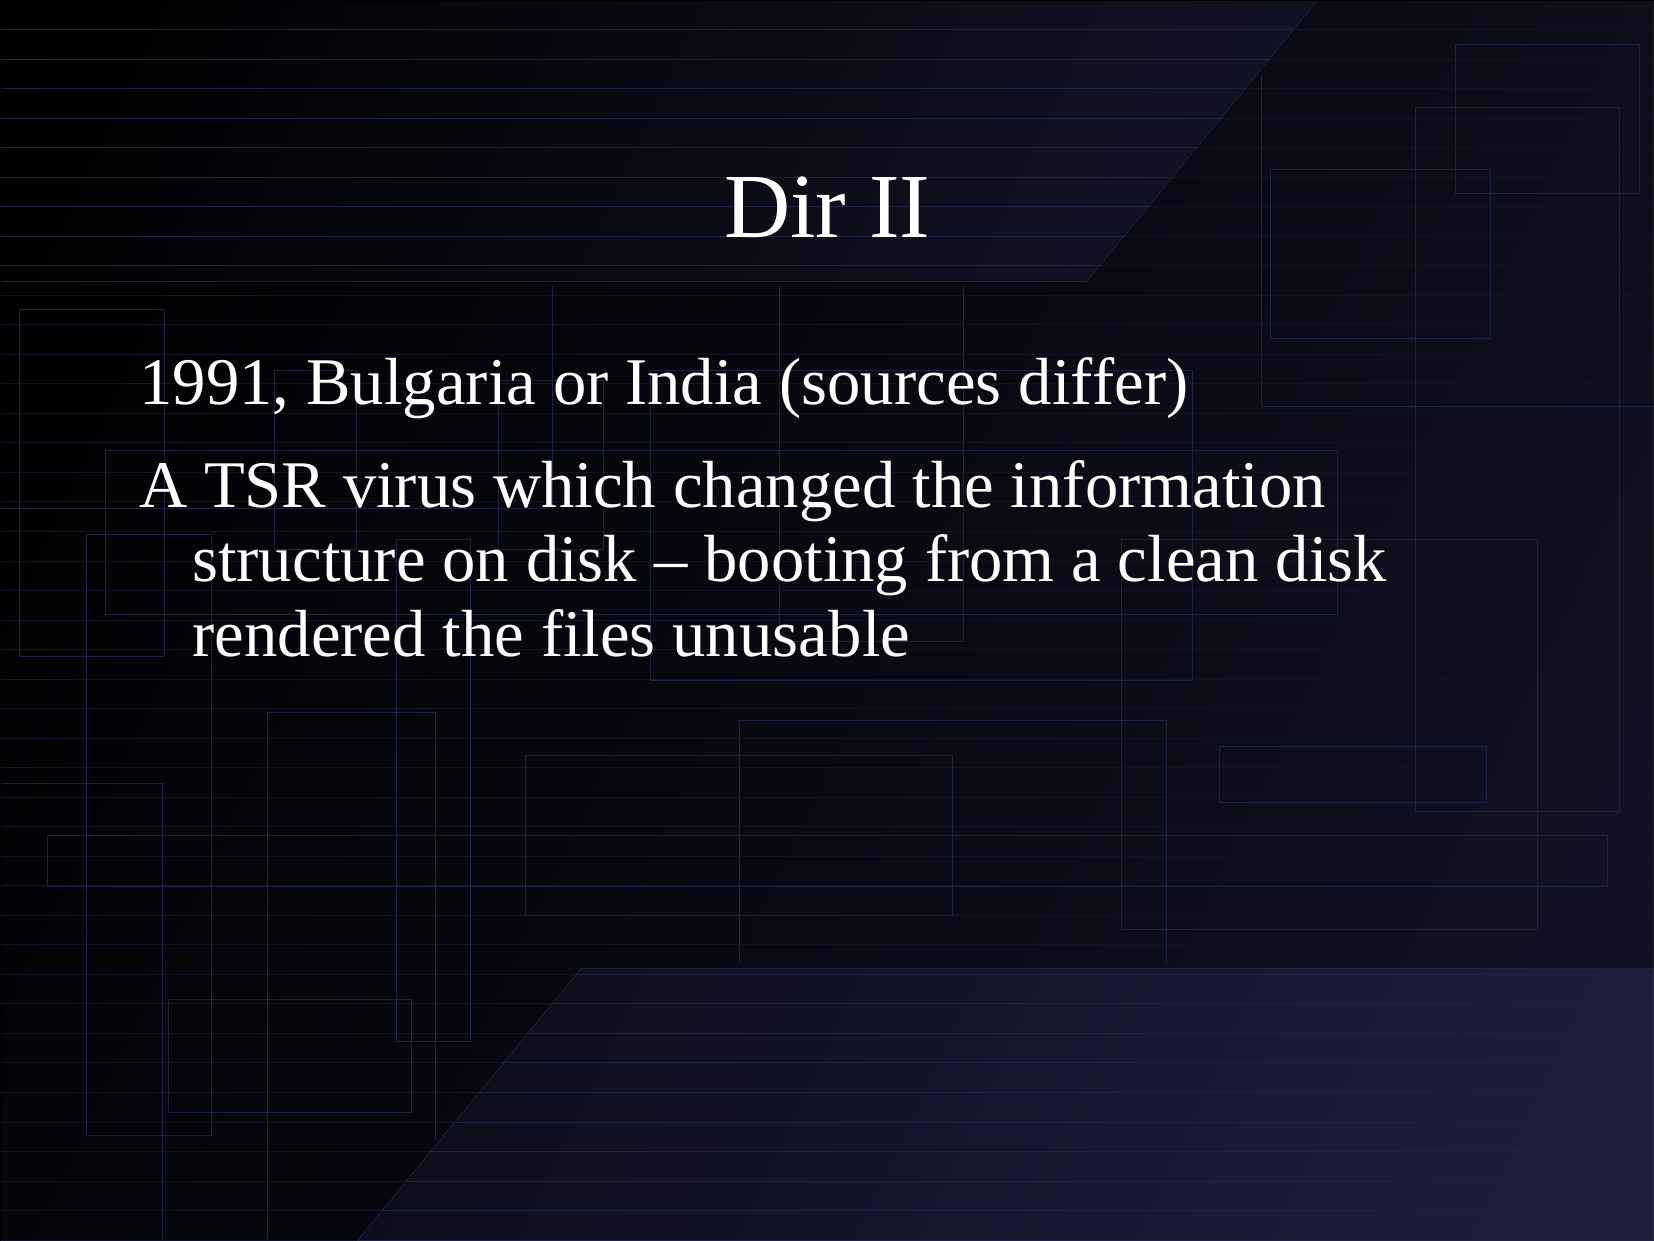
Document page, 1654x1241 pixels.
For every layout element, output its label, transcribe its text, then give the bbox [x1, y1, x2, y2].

title Dir II [121, 102, 1534, 311]
list 1991, Bulgaria or India (sources differ) A TSR virus which changed the information structure on disk – booting from a clean disk rendered the files unusable [121, 344, 1534, 1127]
